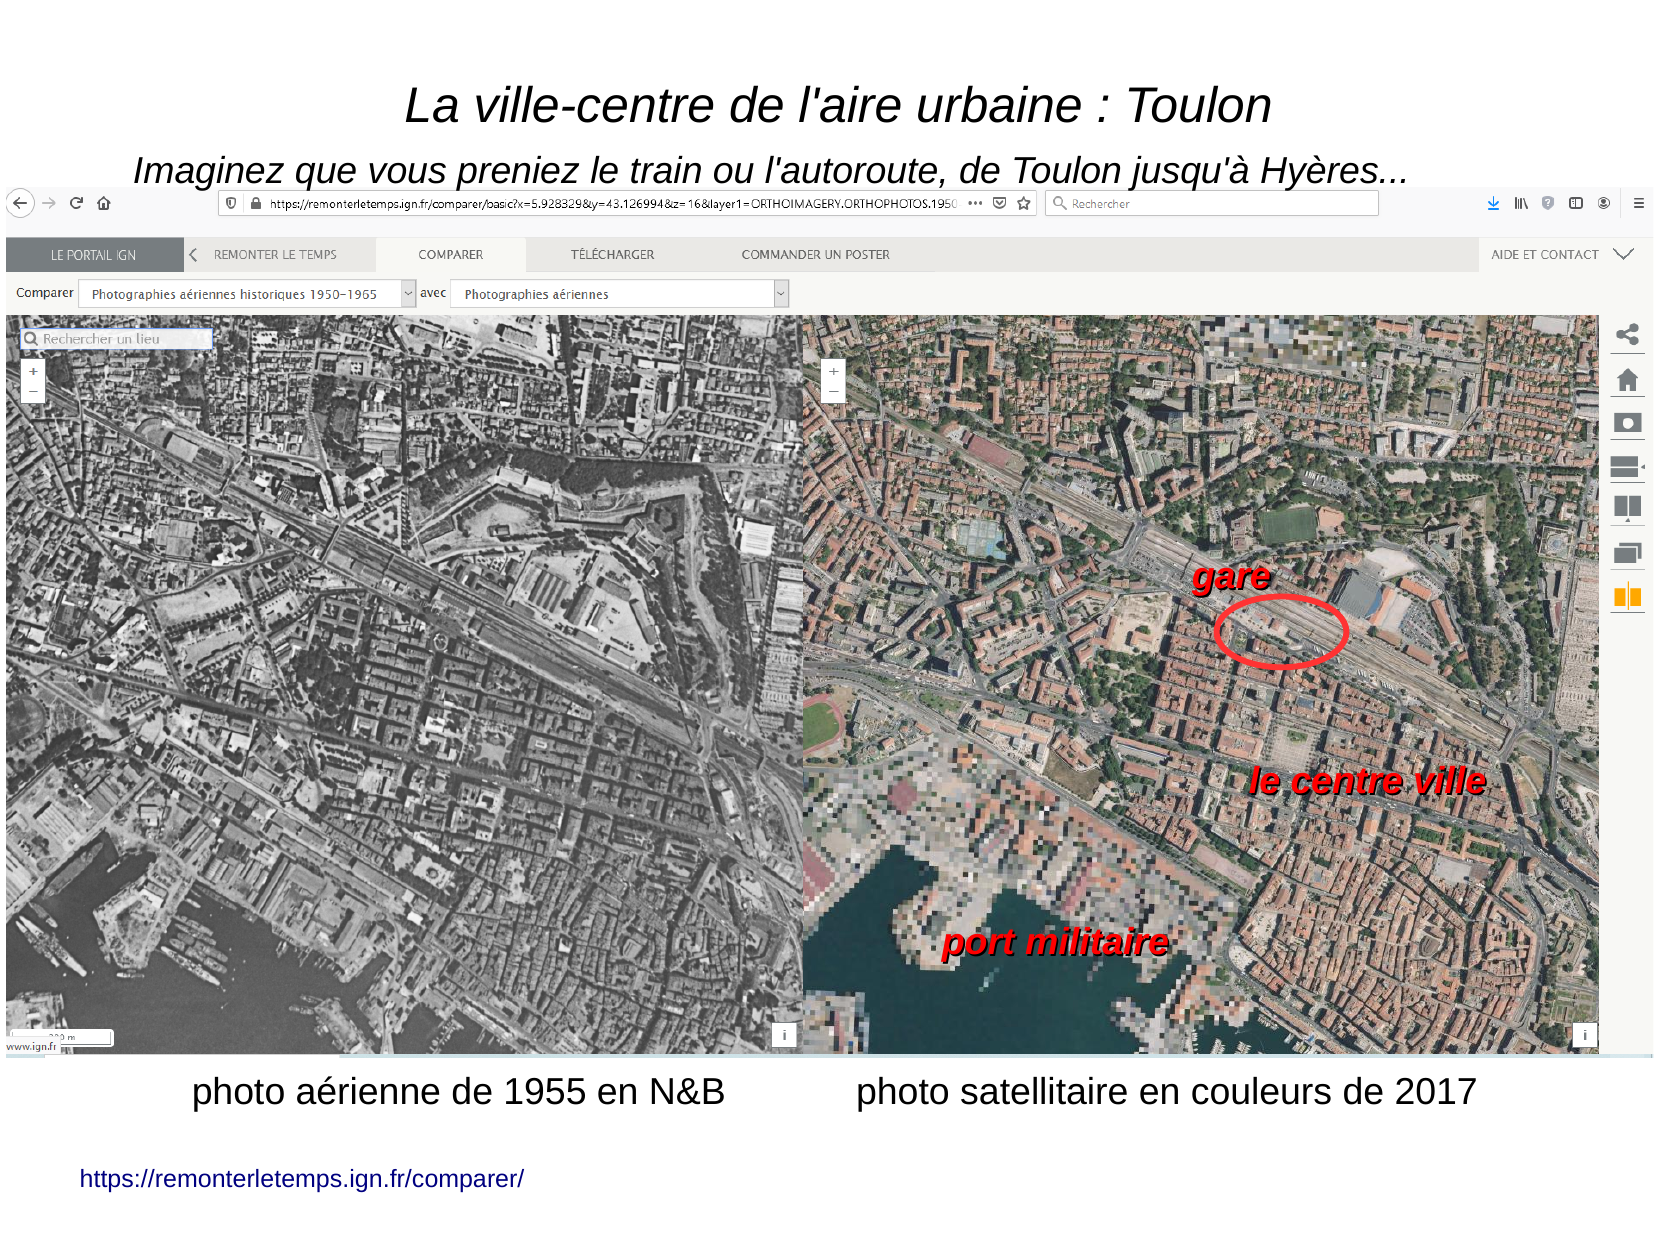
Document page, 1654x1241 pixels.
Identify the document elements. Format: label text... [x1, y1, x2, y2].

text_box port militaire [927, 909, 1185, 970]
text_box le centre ville [1234, 748, 1502, 810]
picture [6, 187, 1654, 1058]
text_box Imaginez que vous preniez le train ou l'autoroute, de Toulon jusqu'à Hyères... [118, 141, 1607, 199]
text_box photo aérienne de 1955 en N&B photo satellitaire en couleurs de 2017 [177, 1062, 1501, 1134]
text_box La ville-centre de l'aire urbaine : Toulon [389, 64, 1289, 141]
text_box https://remonterletemps.ign.fr/comparer/ [64, 1157, 544, 1229]
text_box gare [1177, 543, 1286, 604]
